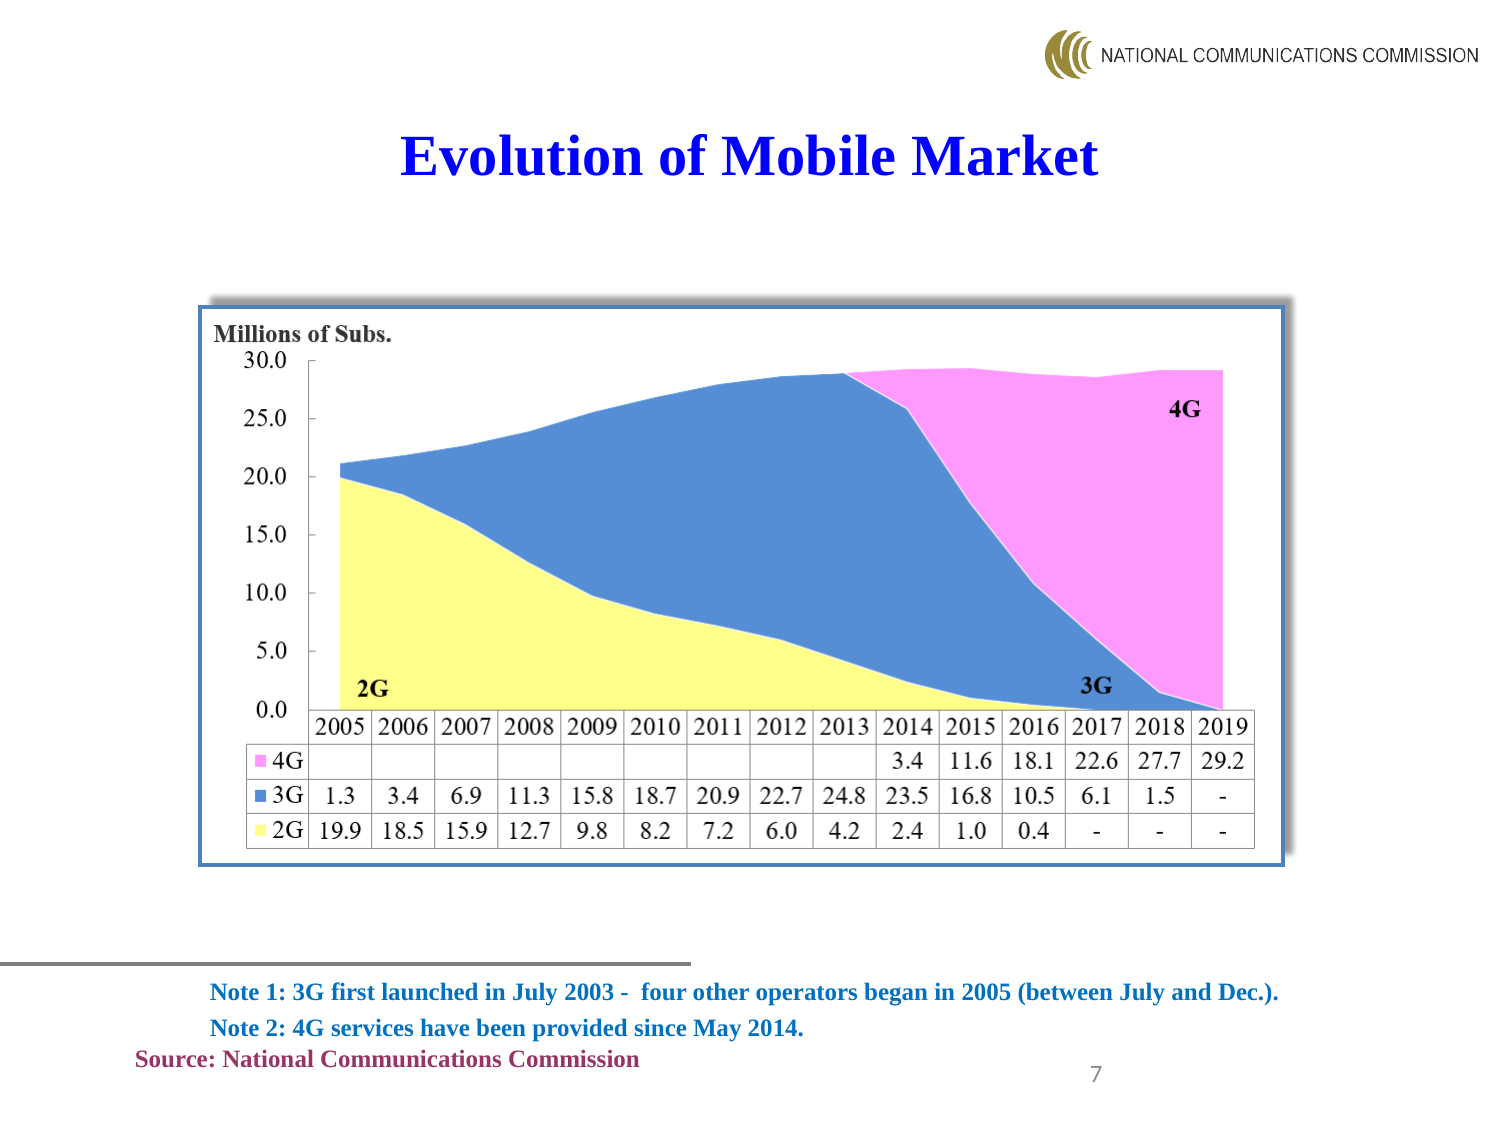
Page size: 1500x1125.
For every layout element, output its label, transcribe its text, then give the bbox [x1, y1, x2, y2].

text_box [1074, 1050, 1426, 1103]
picture [1045, 30, 1479, 79]
text_box Source: National Communications Commission [0, 1035, 703, 1081]
text_box Note 1: 3G first launched in July 2003 - four other operators began in 2005 (between July and Dec.). Note 2: 4G services have been provided since May 2014. [0, 961, 1500, 1050]
text_box Evolution of Mobile Market [0, 90, 1500, 216]
picture [198, 288, 1302, 867]
